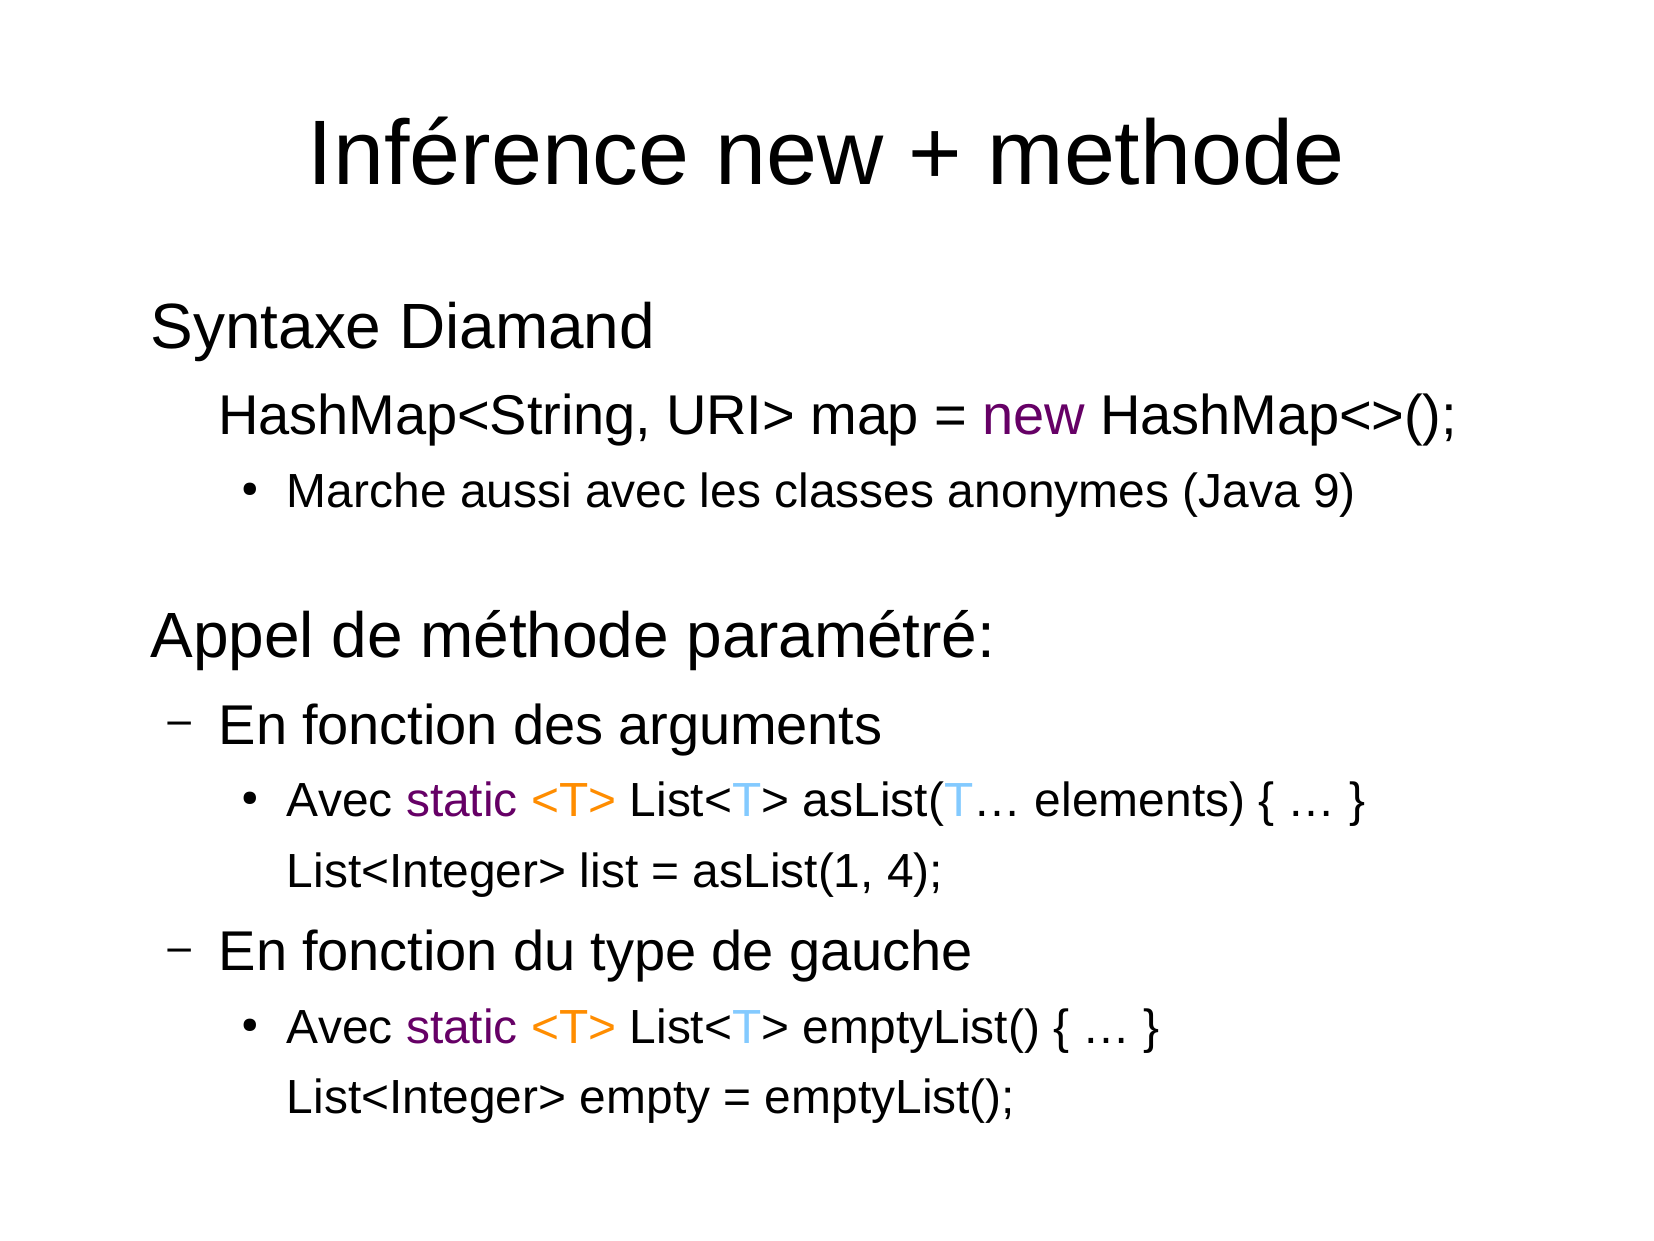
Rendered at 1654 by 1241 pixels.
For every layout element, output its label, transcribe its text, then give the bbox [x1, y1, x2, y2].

title Inférence new + methode [82, 49, 1571, 257]
list Syntaxe Diamand HashMap<String, URI> map = new HashMap<>(); Marche aussi avec les classes anonymes (Java 9) Appel de méthode paramétré: En fonction des arguments Avec static <T> List<T> asList(T… elements) { … } List<Integer> list = asList(1, 4); En fonction du type de gauche Avec static <T> List<T> emptyList() { … } List<Integer> empty = emptyList(); [82, 290, 1571, 1126]
